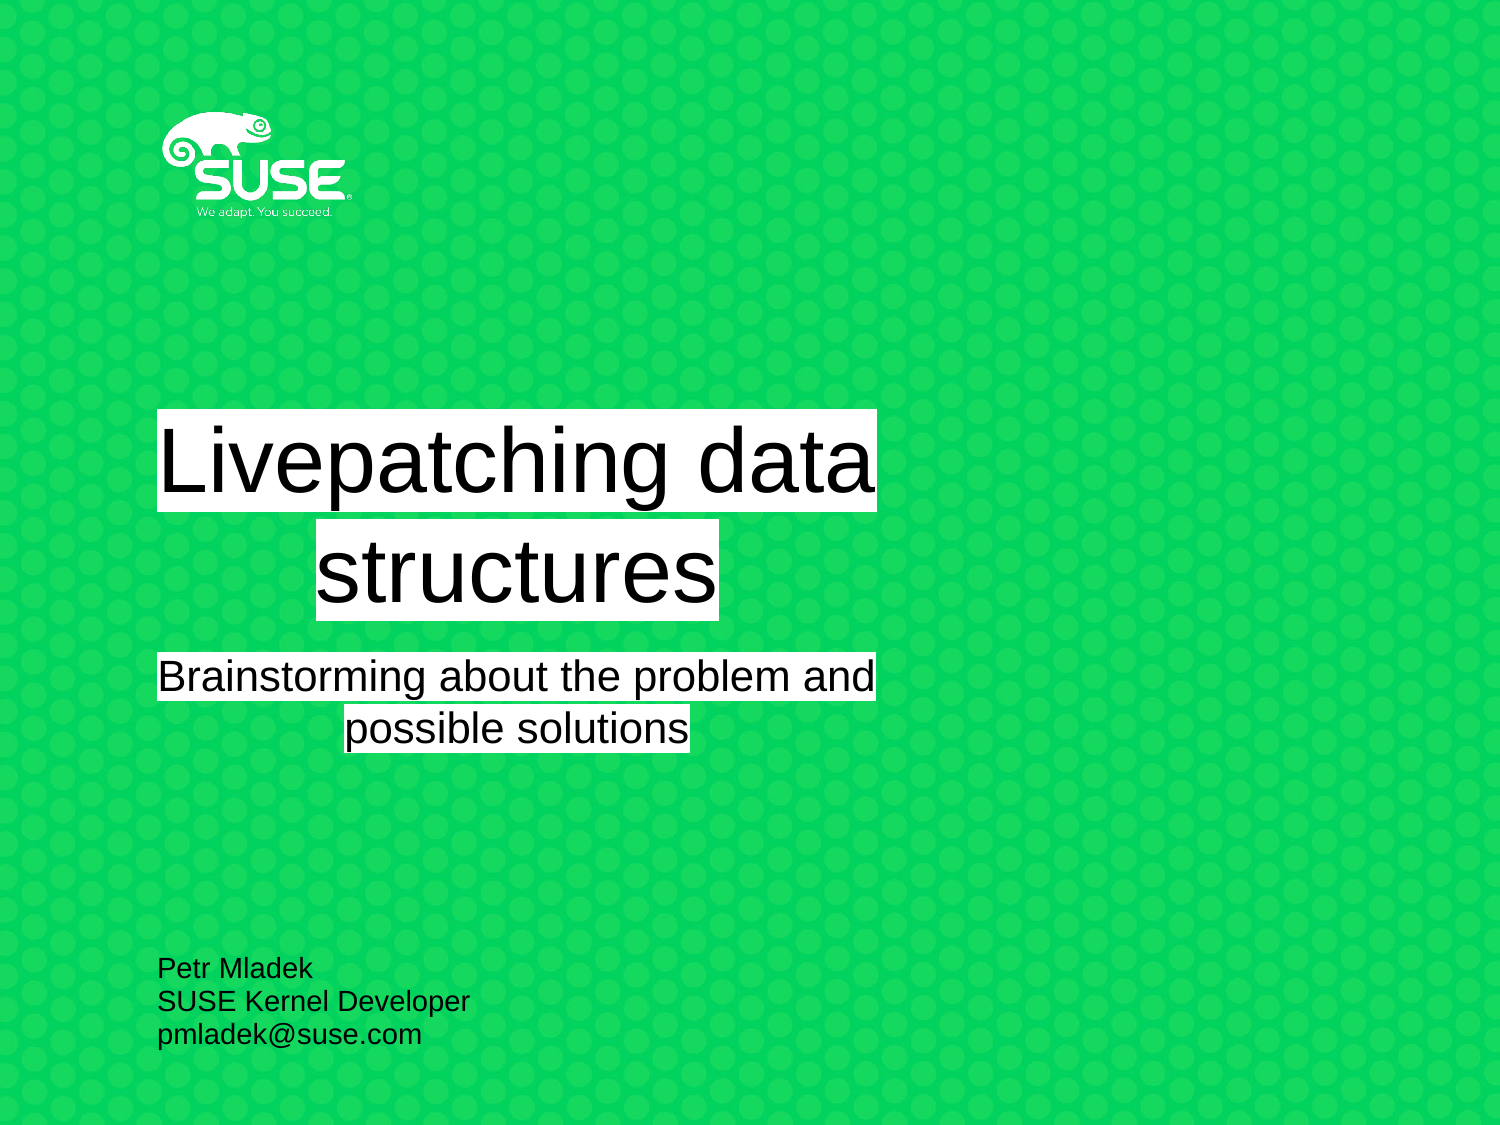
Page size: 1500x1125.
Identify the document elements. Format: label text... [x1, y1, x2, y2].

text_box Petr Mladek SUSE Kernel Developer pmladek@suse.com [142, 945, 593, 1059]
text_box Brainstorming about the problem and possible solutions [142, 640, 1053, 814]
title Livepatching data structures [142, 236, 1053, 628]
picture [0, 0, 1500, 1125]
